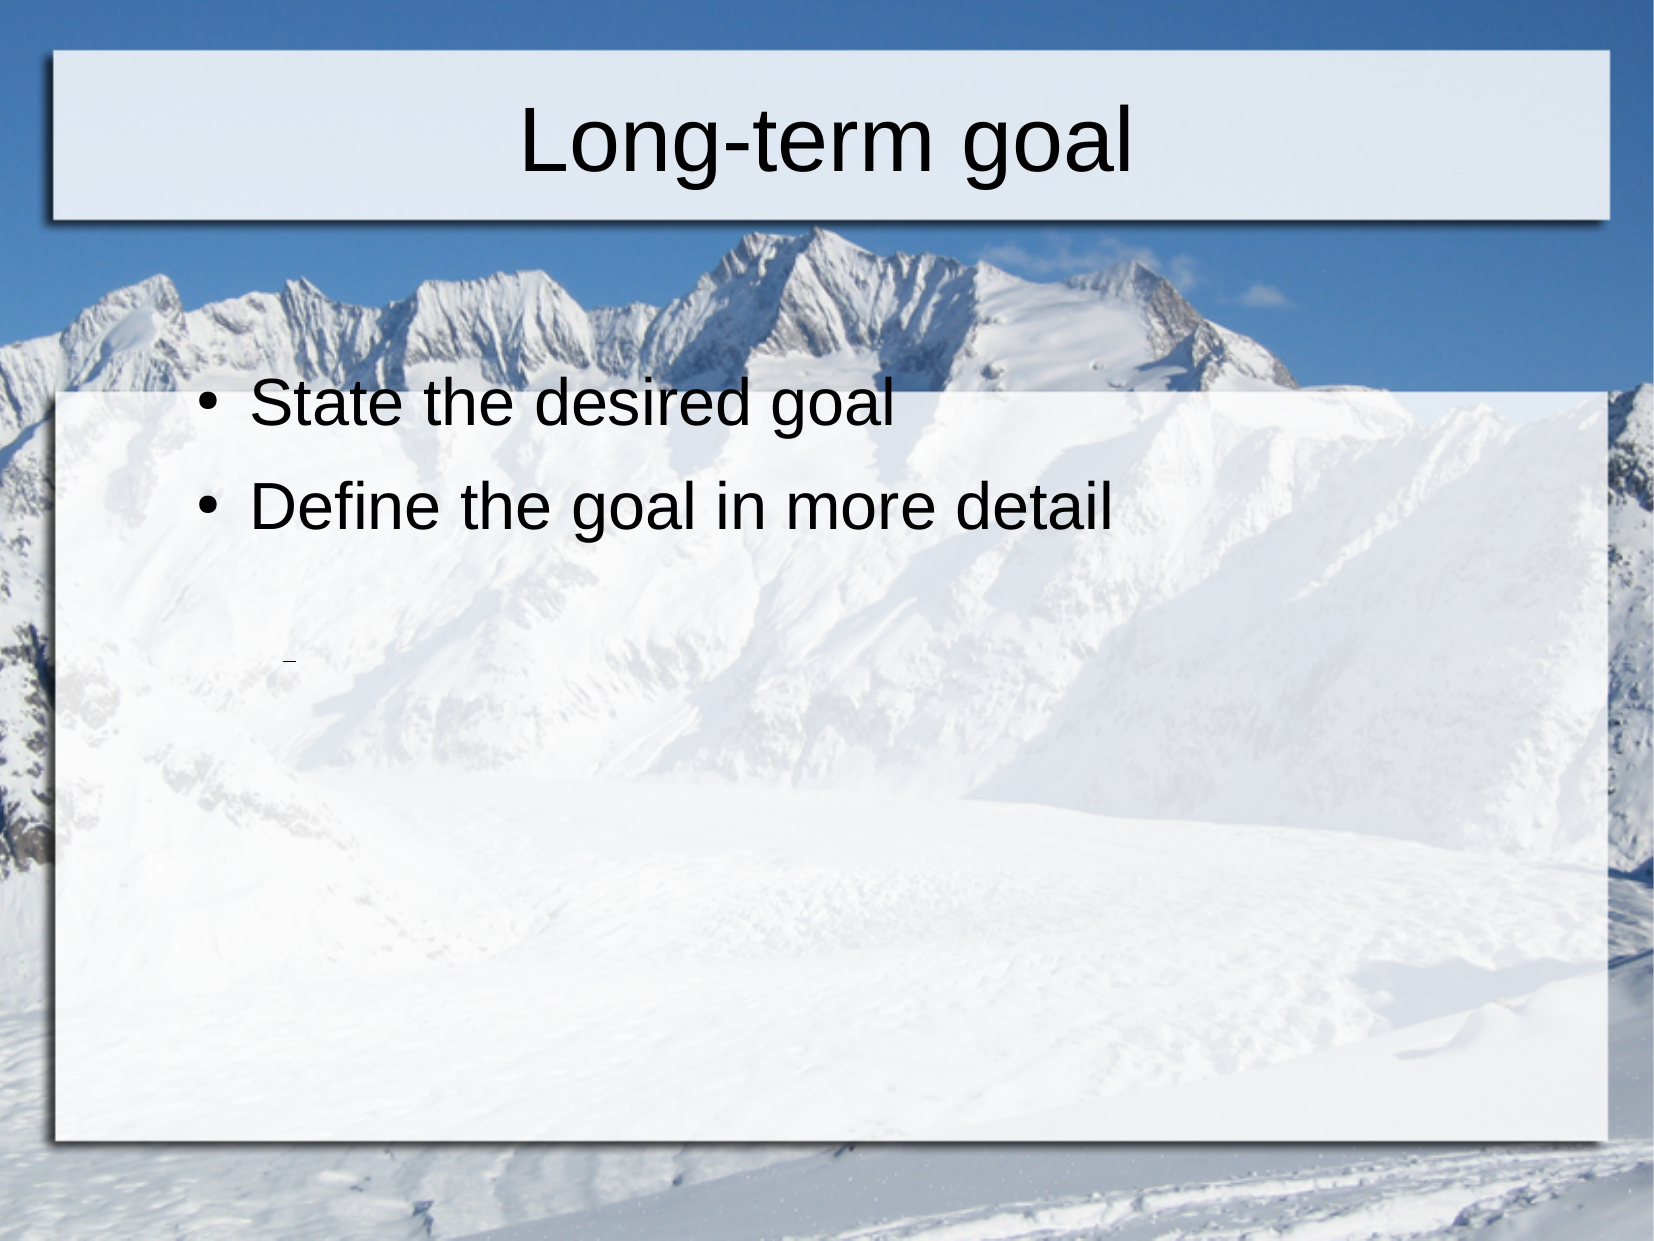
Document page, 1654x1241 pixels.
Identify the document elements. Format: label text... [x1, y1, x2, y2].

picture [0, 0, 1654, 1241]
list State the desired goal Define the goal in more detail [178, 364, 1570, 1147]
title Long-term goal [59, 61, 1595, 219]
